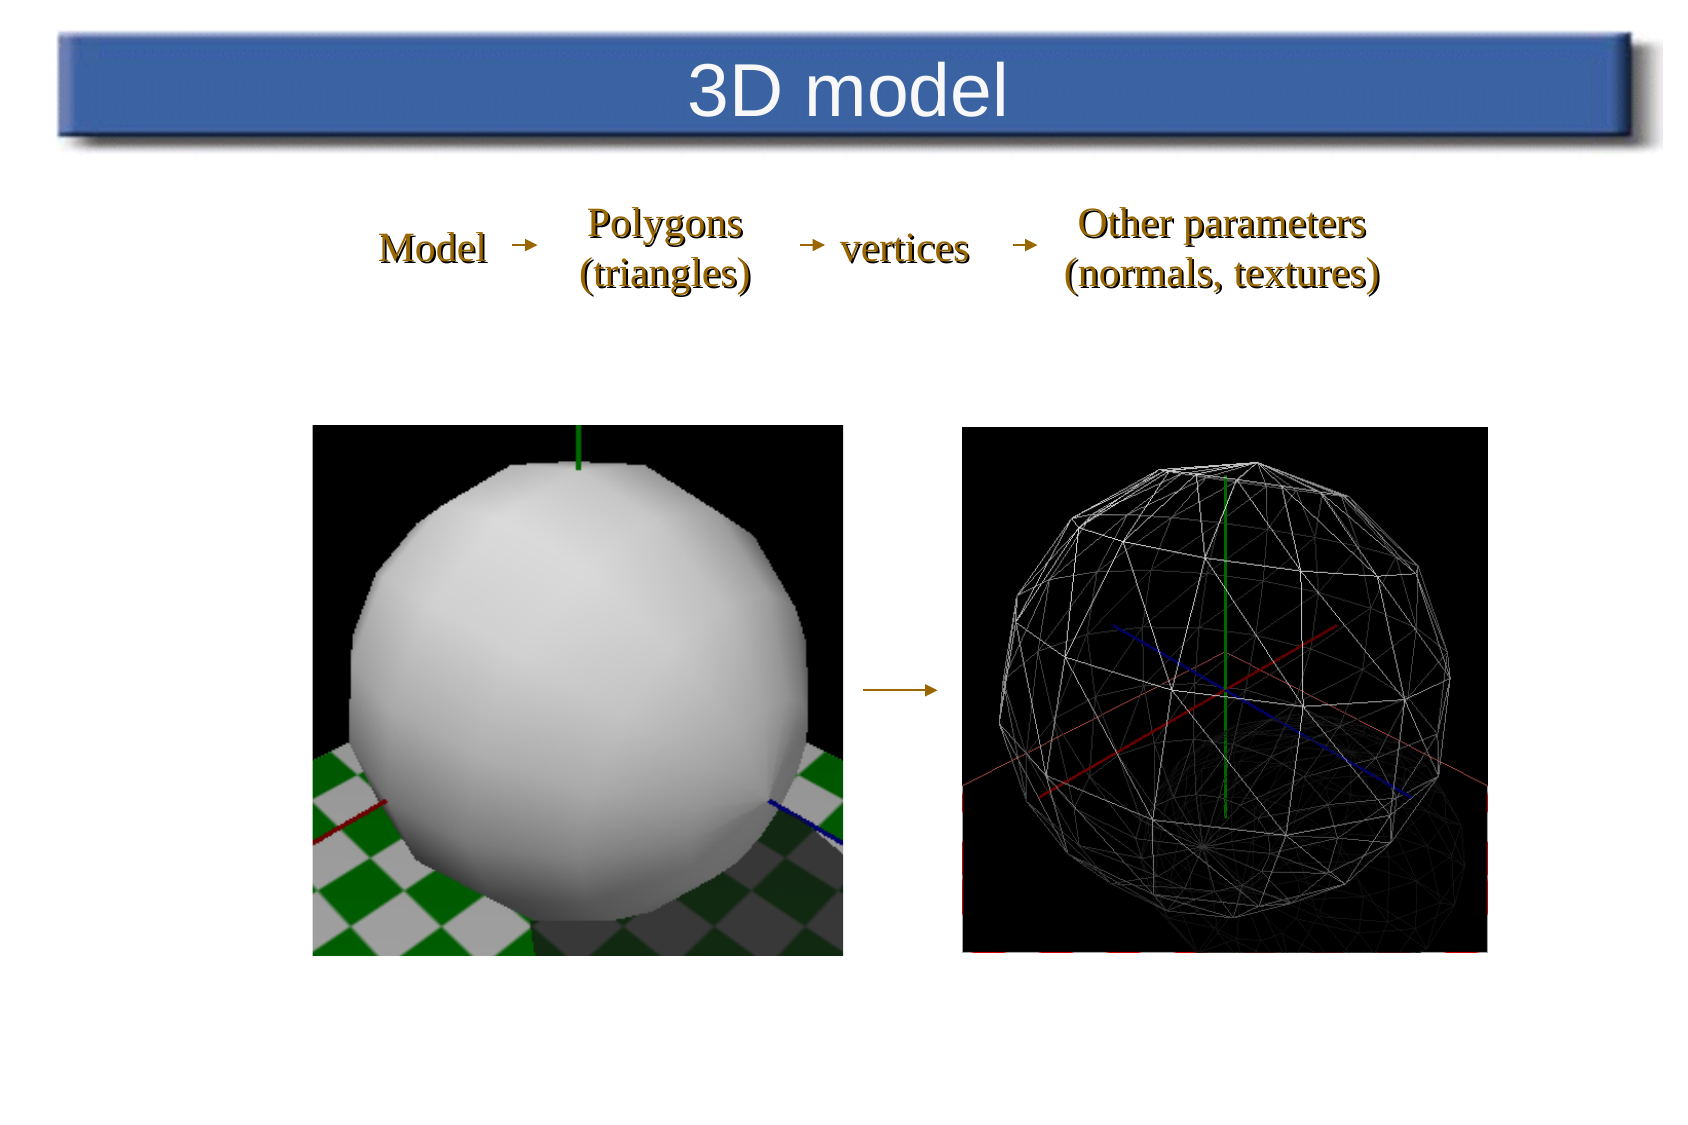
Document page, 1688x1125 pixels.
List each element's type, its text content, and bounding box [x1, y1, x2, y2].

text_box Other parameters (normals, textures) [1049, 187, 1395, 303]
text_box Model [363, 212, 513, 278]
text_box vertices [824, 212, 985, 278]
picture [962, 427, 1488, 953]
picture [312, 425, 844, 956]
picture [56, 29, 1663, 156]
title 3D model [188, 23, 1509, 149]
text_box Polygons (triangles) [564, 187, 766, 303]
